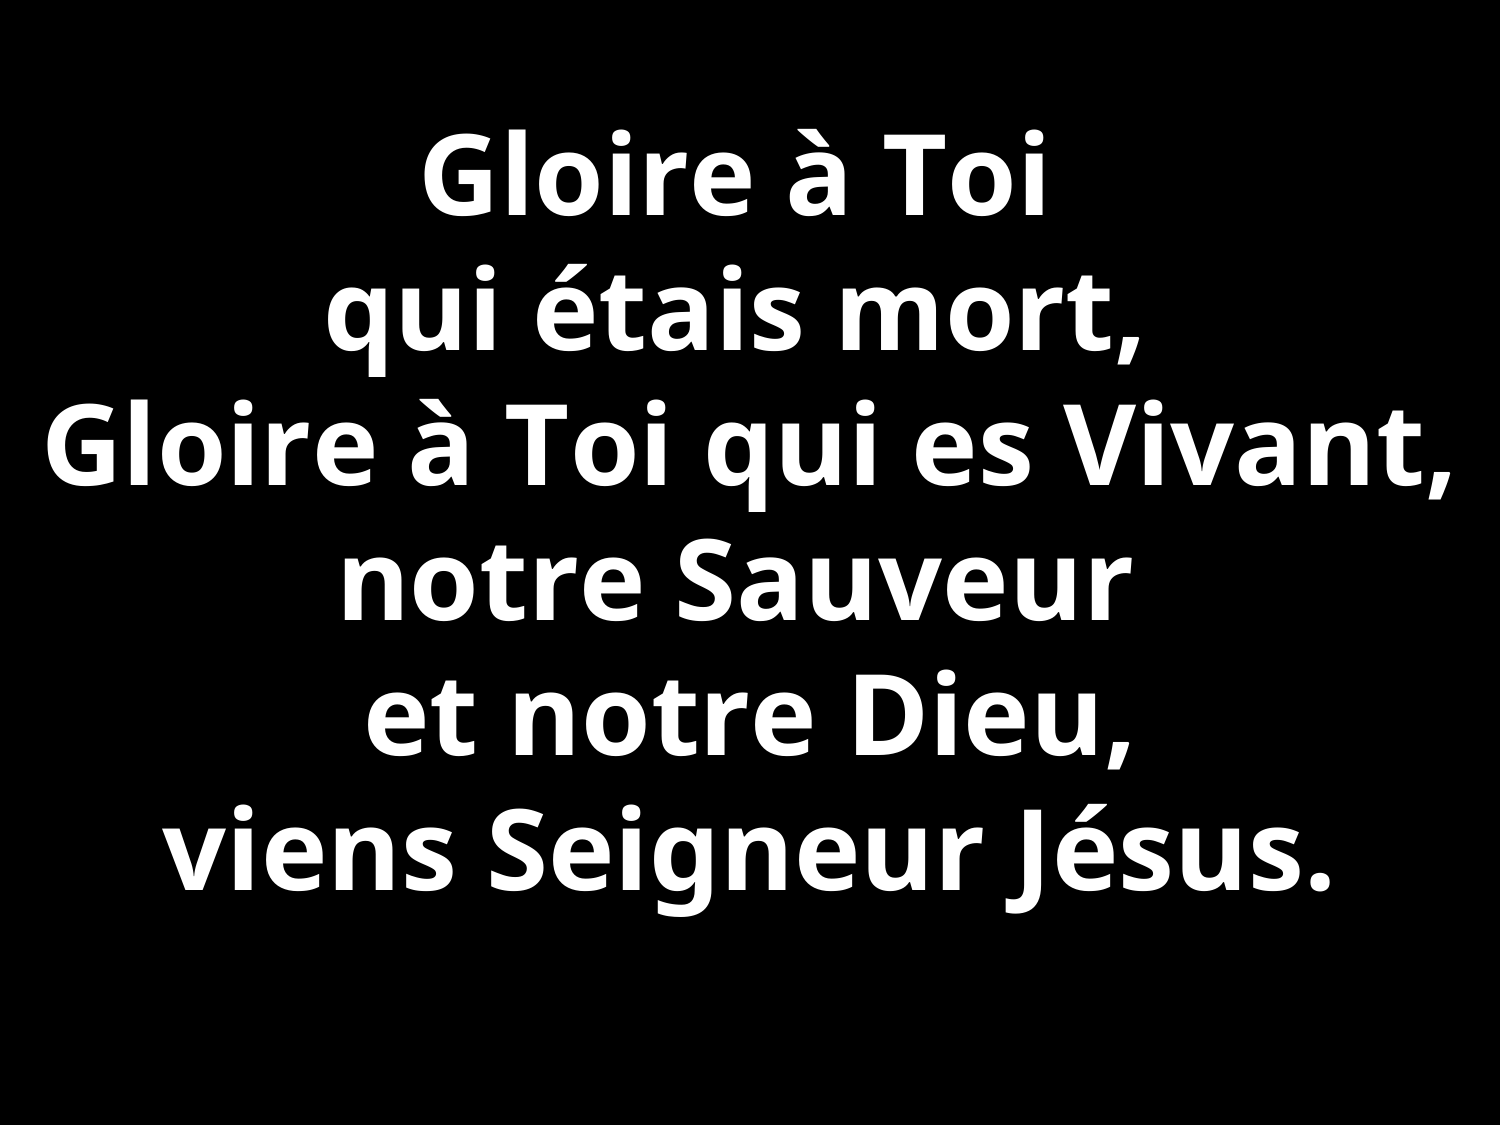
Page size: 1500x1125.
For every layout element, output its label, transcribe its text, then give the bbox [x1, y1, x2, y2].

text_box Gloire à Toi qui étais mort, Gloire à Toi qui es Vivant, notre Sauveur et notre Dieu, viens Seigneur Jésus. [0, 66, 1500, 591]
